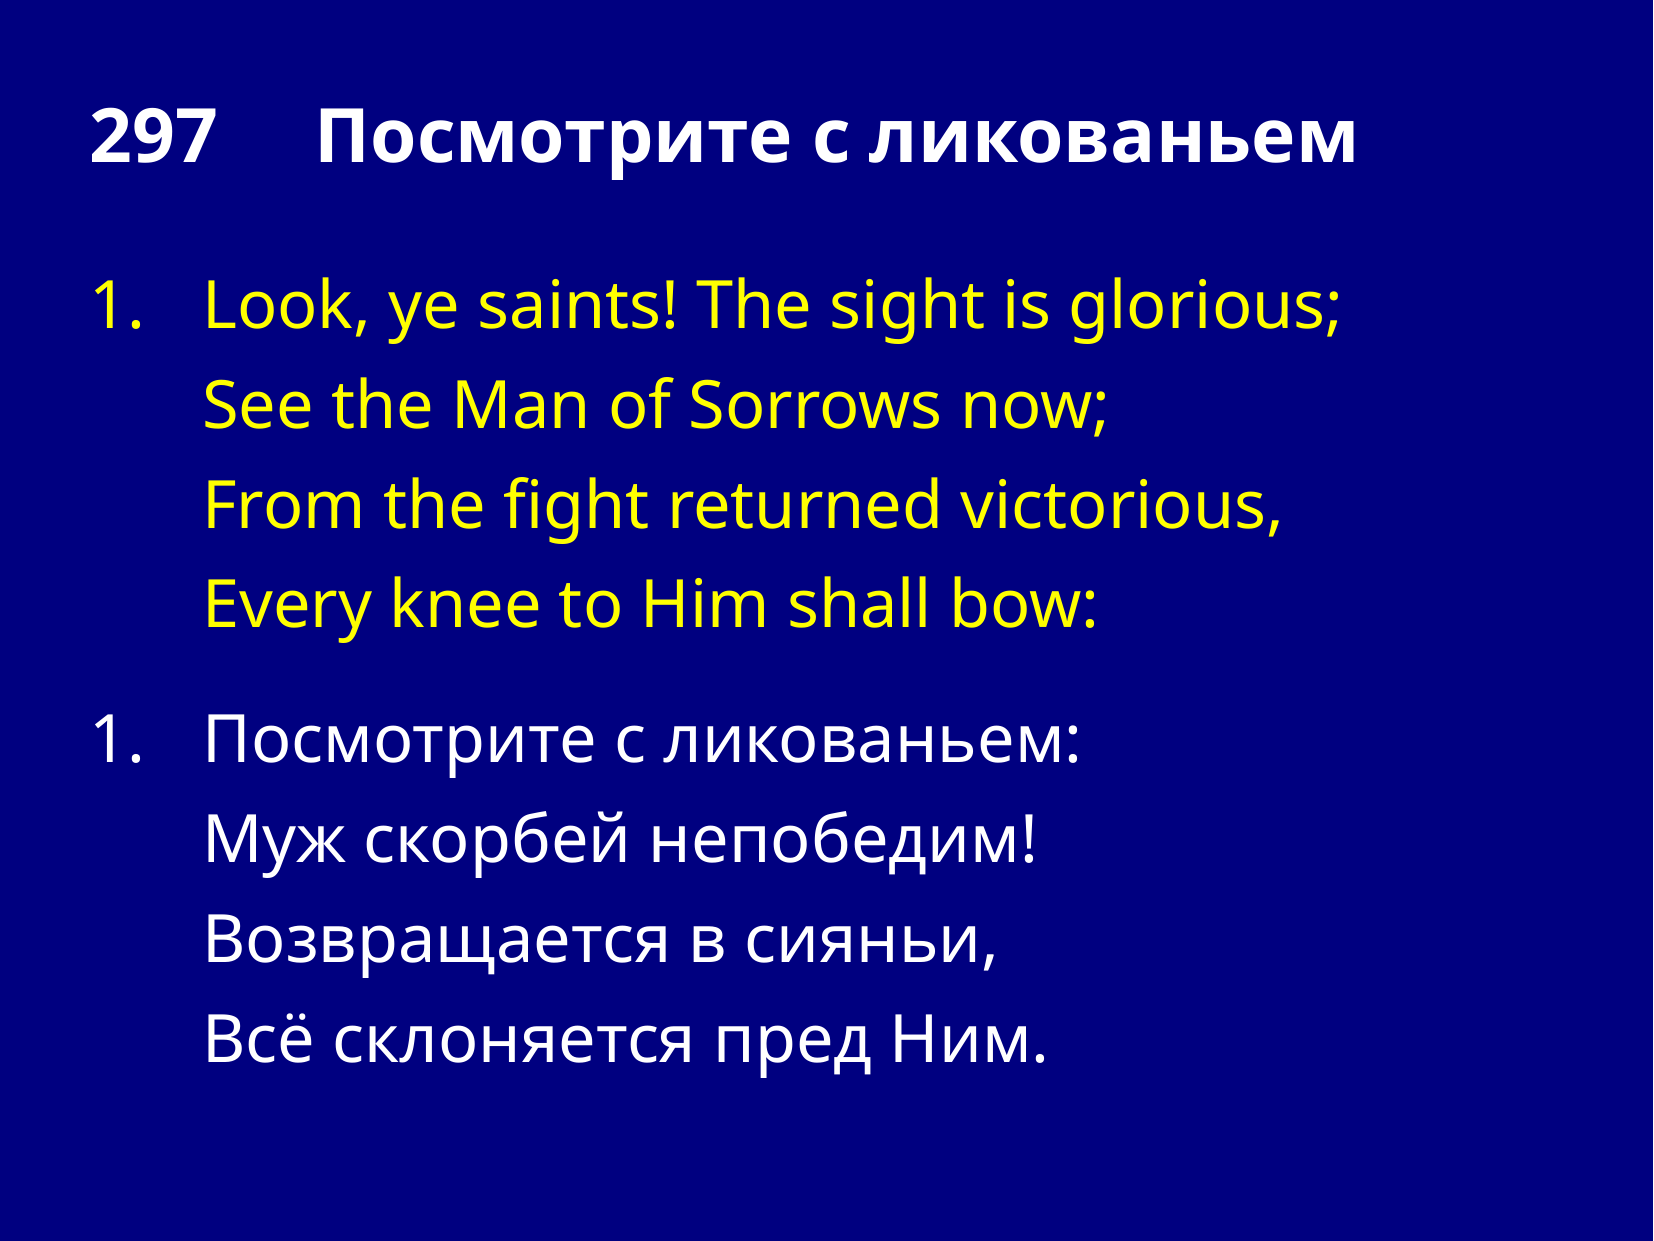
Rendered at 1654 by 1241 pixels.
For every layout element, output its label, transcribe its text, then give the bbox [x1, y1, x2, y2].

text_box 1. Посмотрите с ликованьем: Муж скорбей непобедим! Возвращается в сияньи, Всё склоняется пред Ним. [75, 675, 1576, 1163]
text_box 1. Look, ye saints! The sight is glorious; See the Man of Sorrows now; From the fight returned victorious, Every knee to Him shall bow: [75, 188, 1576, 638]
text_box 297 Посмотрите с ликованьем [75, 75, 1576, 188]
